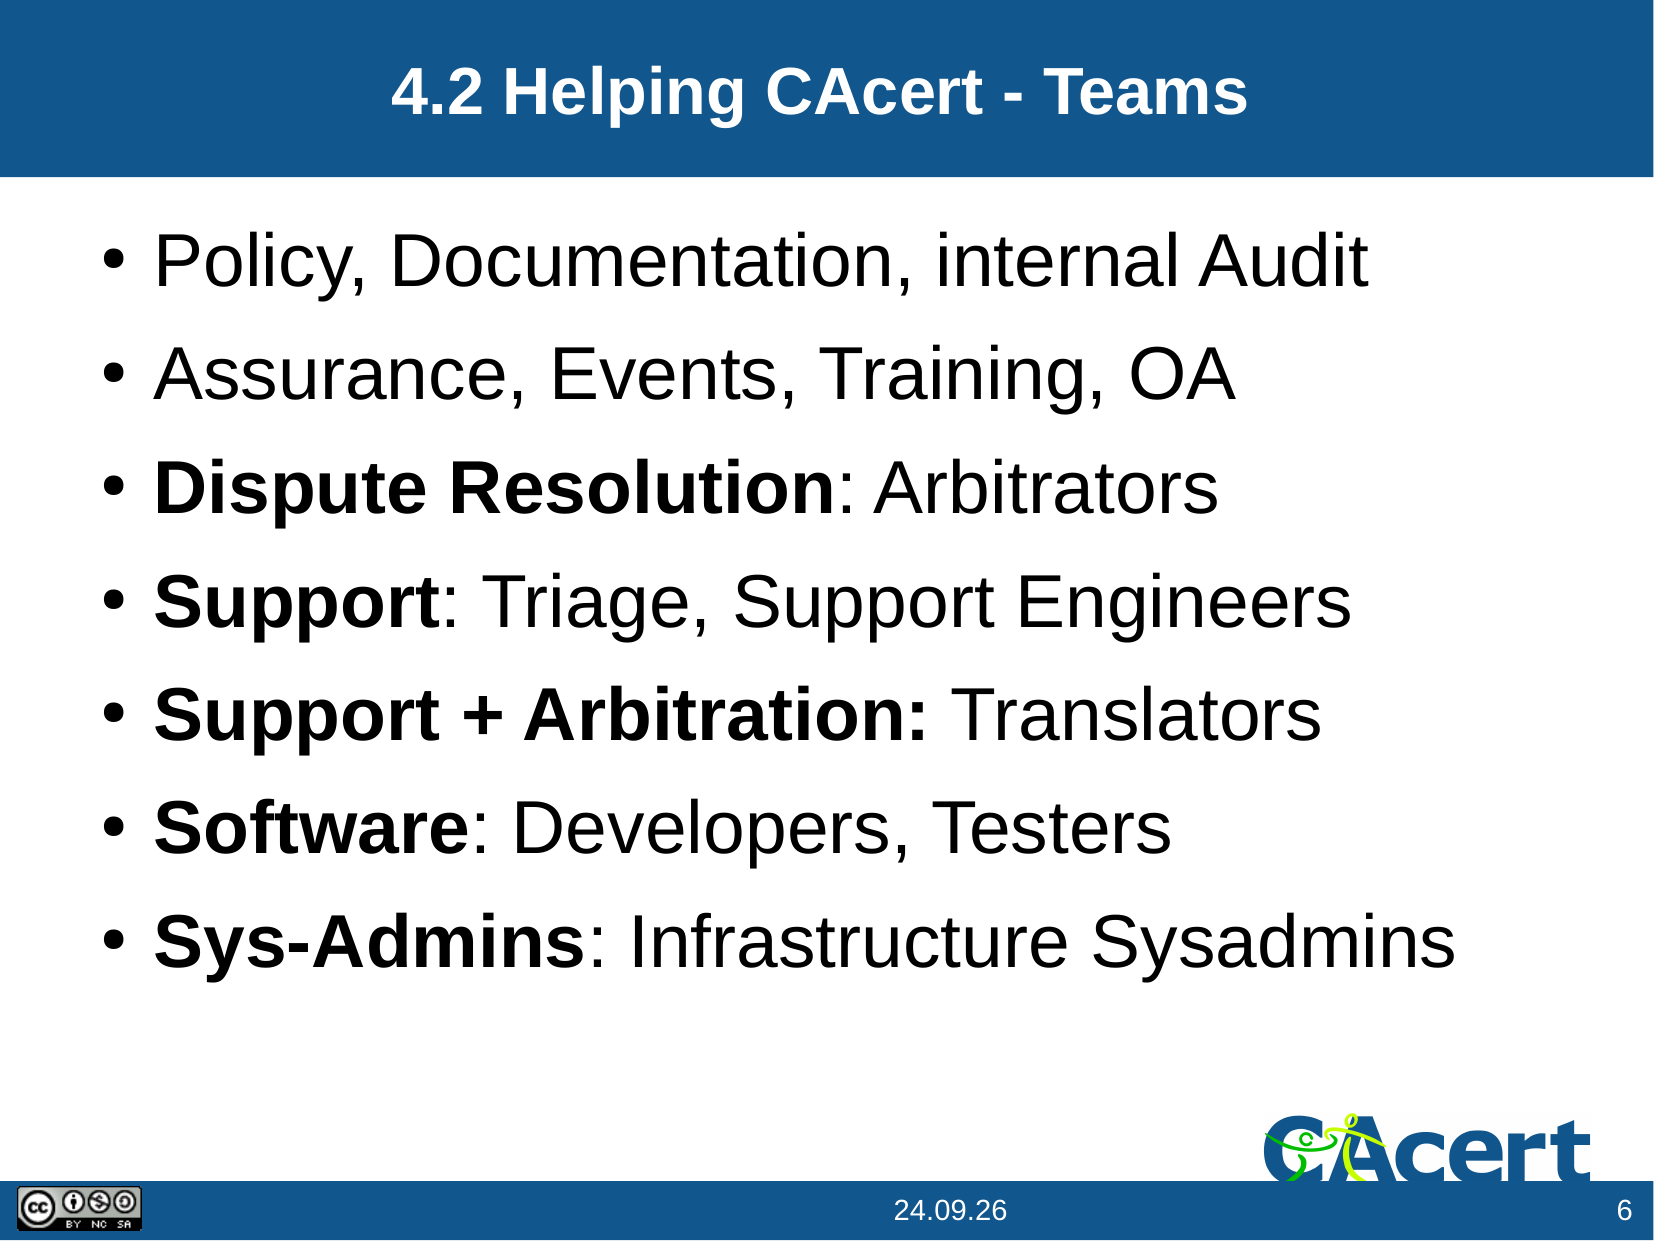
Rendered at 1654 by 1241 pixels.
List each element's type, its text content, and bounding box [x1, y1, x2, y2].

picture [17, 1186, 142, 1231]
list Policy, Documentation, internal Audit Assurance, Events, Training, OA Dispute Resolution: Arbitrators Support: Triage, Support Engineers Support + Arbitration: Translators Software: Developers, Testers Sys-Admins: Infrastructure Sysadmins [82, 218, 1571, 1091]
picture [1263, 1112, 1591, 1181]
title 4.2 Helping CAcert - Teams [76, 17, 1565, 166]
